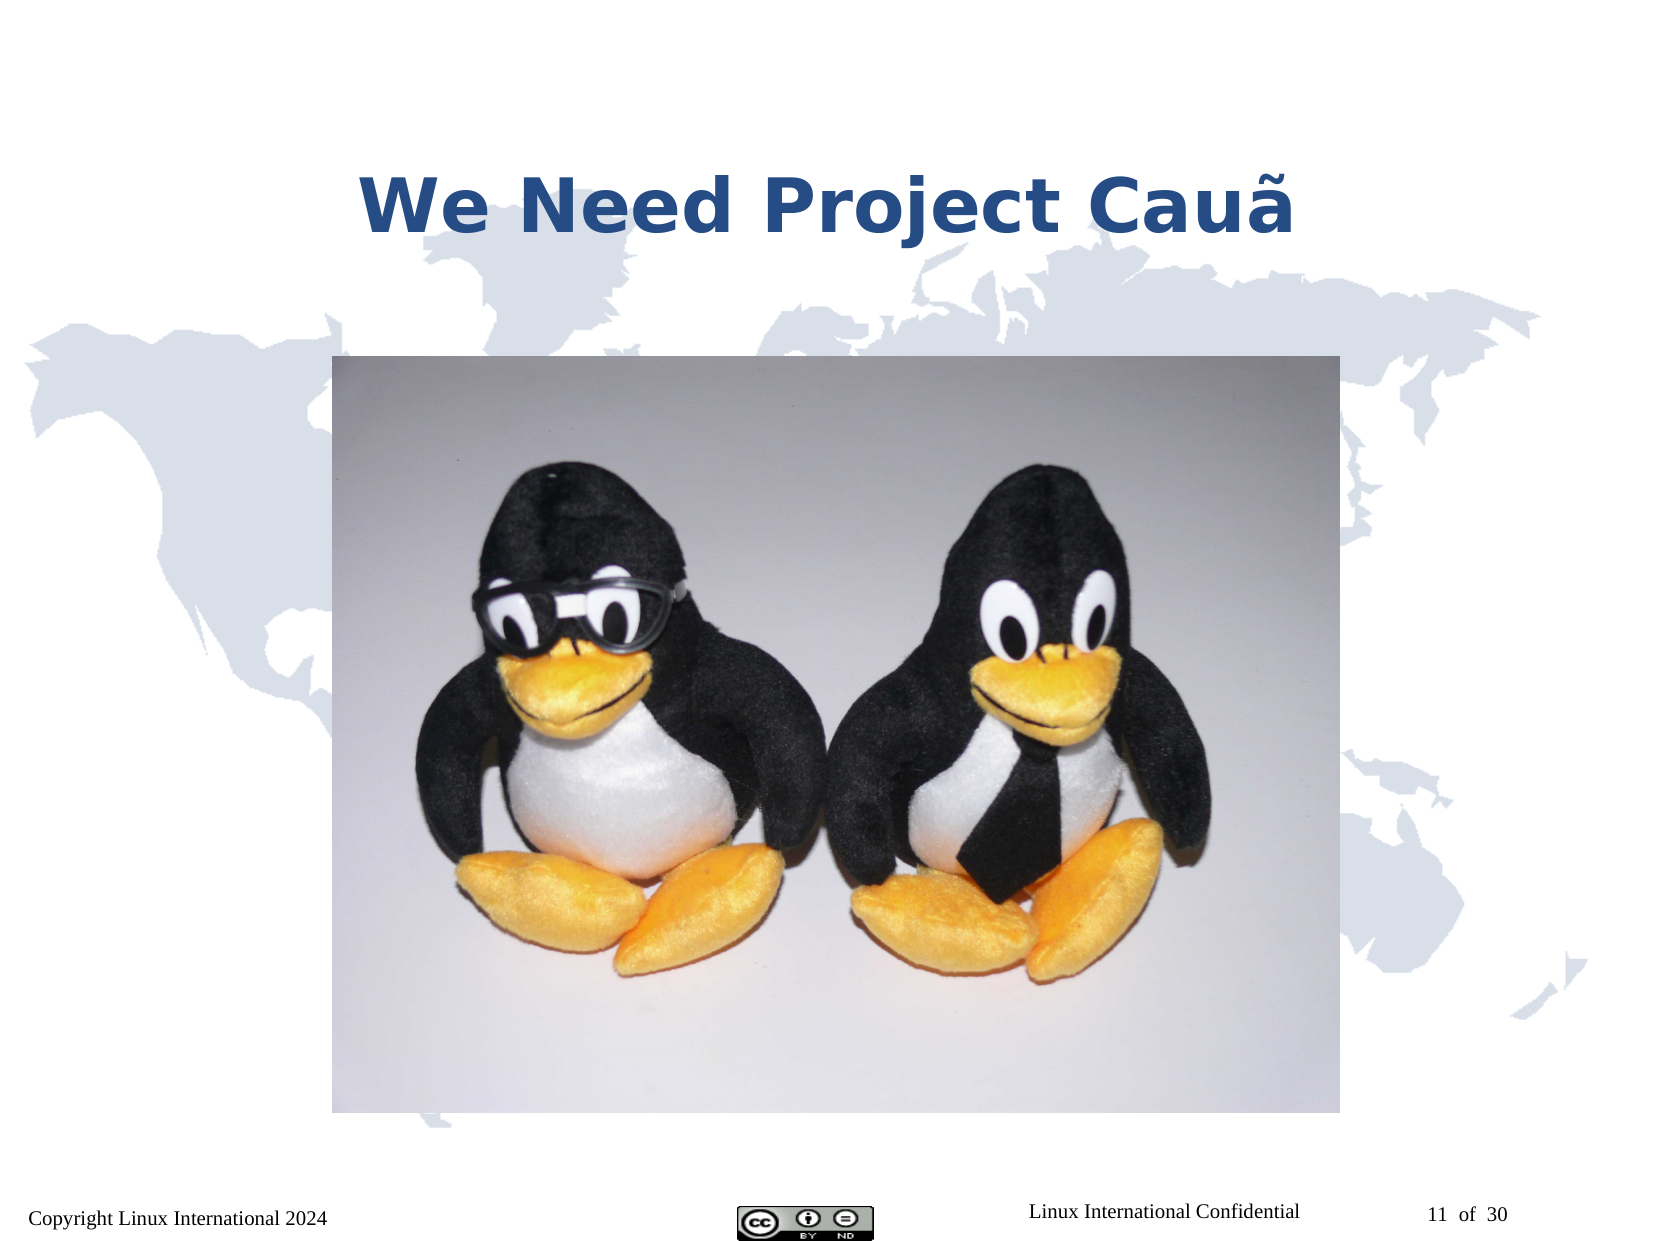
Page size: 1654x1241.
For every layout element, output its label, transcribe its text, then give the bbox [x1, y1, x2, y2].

title We Need Project Cauã [121, 102, 1534, 310]
picture [737, 1206, 874, 1241]
picture [0, 108, 1616, 1164]
